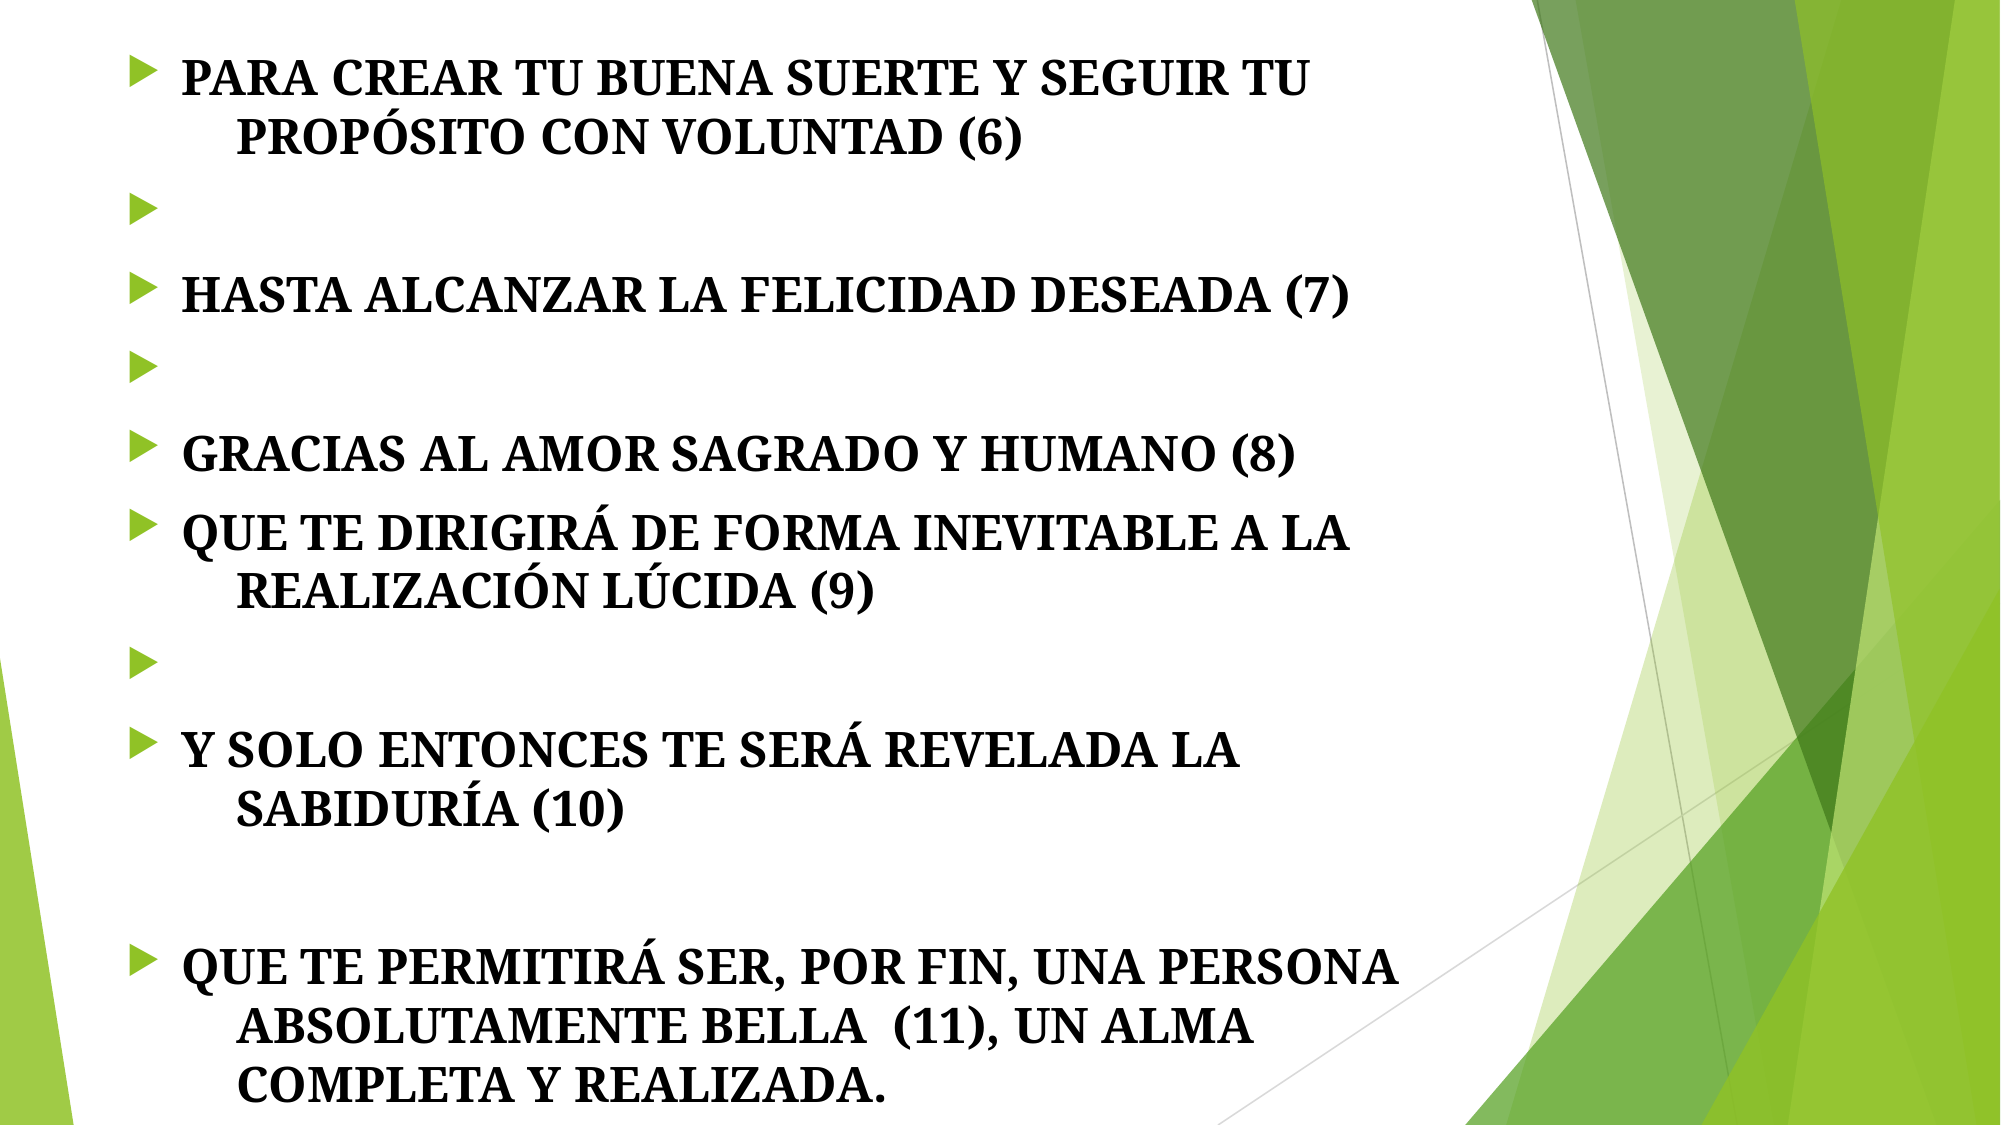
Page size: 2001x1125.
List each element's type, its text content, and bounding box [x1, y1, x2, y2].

list PARA CREAR TU BUENA SUERTE Y SEGUIR TU PROPÓSITO CON VOLUNTAD (6) HASTA ALCANZAR LA FELICIDAD DESEADA (7) GRACIAS AL AMOR SAGRADO Y HUMANO (8) QUE TE DIRIGIRÁ DE FORMA INEVITABLE A LA REALIZACIÓN LÚCIDA (9) Y SOLO ENTONCES TE SERÁ REVELADA LA SABIDURÍA (10) QUE TE PERMITIRÁ SER, POR FIN, UNA PERSONA ABSOLUTAMENTE BELLA (11), UN ALMA COMPLETA Y REALIZADA. [111, 38, 1522, 1125]
